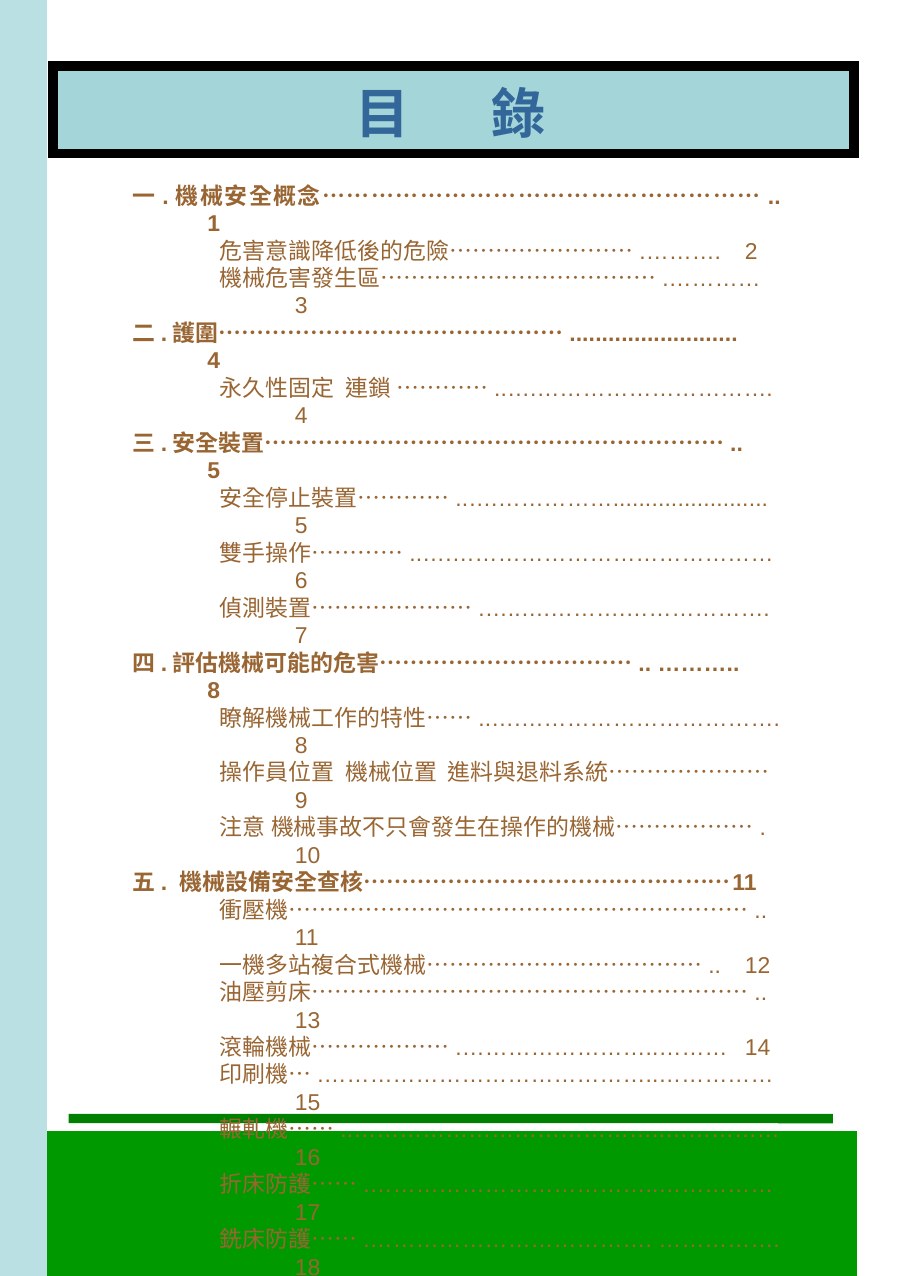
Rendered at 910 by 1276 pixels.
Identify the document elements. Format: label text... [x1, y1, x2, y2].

text_box 目 錄 [98, 70, 804, 153]
text_box 一.機械安全概念……………………………………………….. 1 危害意識降低後的危險…………………….………. 2 機械危害發生區……………………………….………… 3 二.護圍……………………………………….......................... 4 永久性固定 連鎖 …………..….…………………………. 4 三.安全裝置…………………………………………………….. 5 安全停止裝置…………..….……………........................ 5 雙手操作…………..….…………………………………… 6 偵測裝置………………….…..….……….………………. 7 四.評估機械可能的危害…………………………….. ……….. 8 瞭解機械工作的特性……..….……………………………. 8 操作員位置 機械位置 進料與退料系統………………… 9 注意 機械事故不只會發生在操作的機械………………. 10 五. 機械設備安全查核………………………………………… 11 衝壓機…………………………………………………….. 11 一機多站複合式機械……………………………….. 12 油壓剪床………………………………………………….. 13 滾輪機械……………….……………………..……… 14 印刷機….……………………………………..…………… 15 輾軋機……..…………………………………..…………… 16 折床防護…….………………………………..…………… 17 銑床防護…….………………………………. ……………. 18 研磨機(砂輪機)…………………………………………… 19 圓盤鋸………………………………………. ……………. 20 帶鋸機……………………………………………………… 21 散漿機……………………………………………………… 22 攪拌機……………………………………………………… 23 機械護罩、護圍維修保養………………………………… 24 上鎖標示………………………………. ……………..…. 25 [123, 177, 798, 1016]
text_box [0, 0, 47, 1276]
